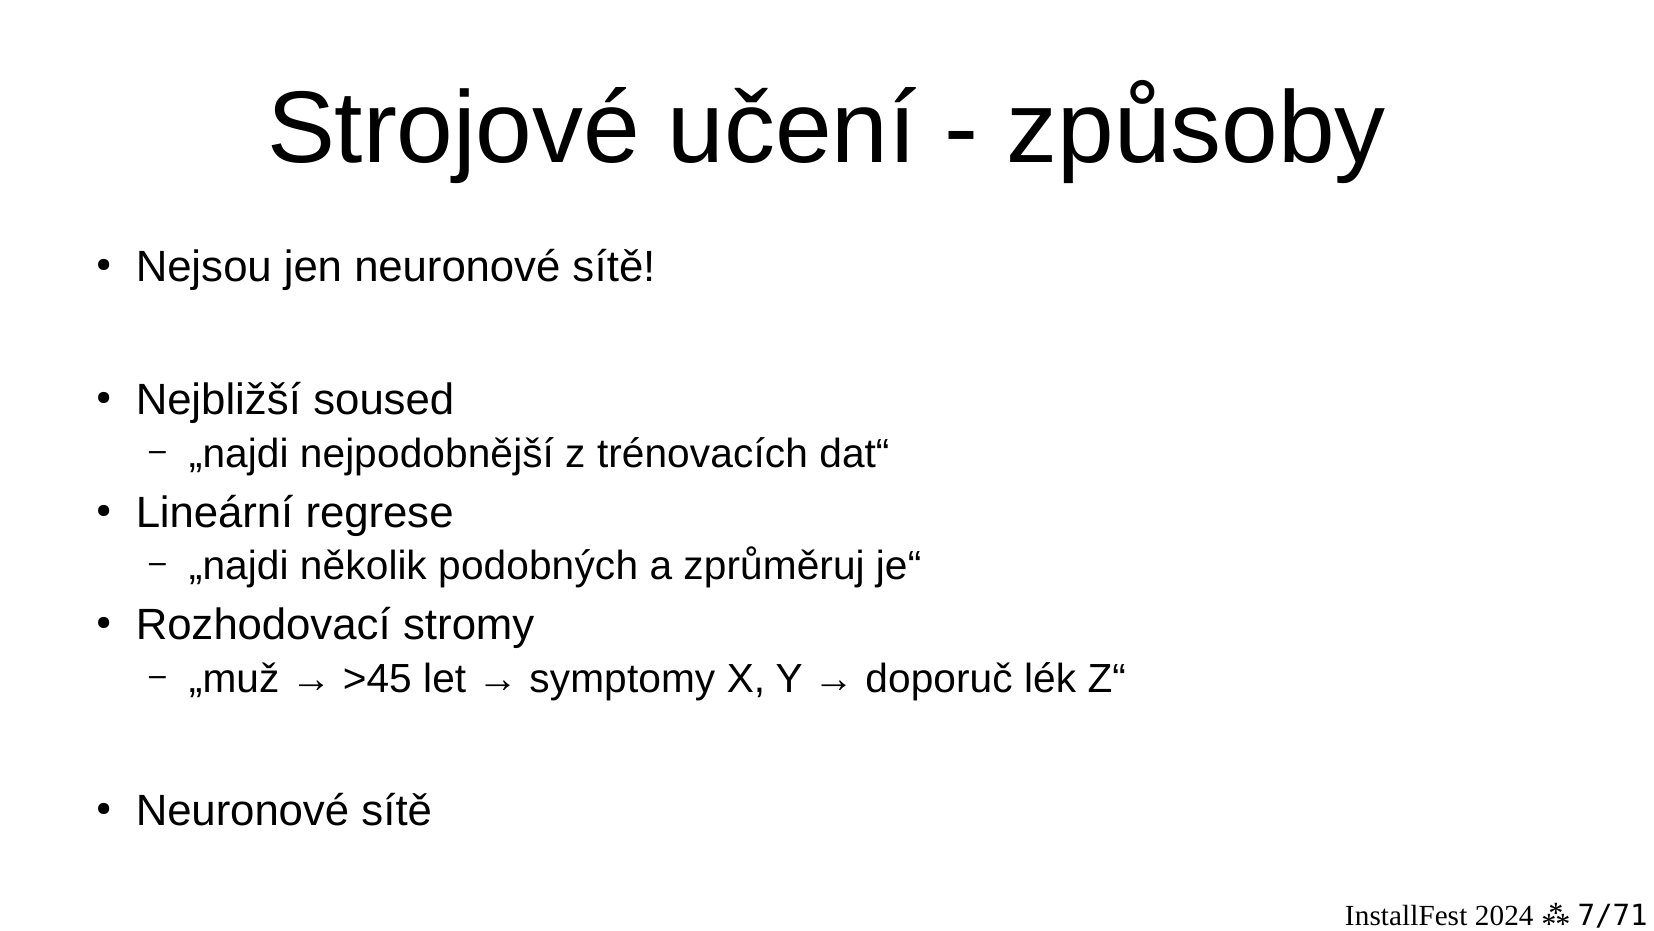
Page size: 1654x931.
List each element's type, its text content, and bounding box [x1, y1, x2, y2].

title Strojové učení - způsoby [82, 41, 1571, 214]
list Nejsou jen neuronové sítě! Nejbližší soused „najdi nejpodobnější z trénovacích dat“ Lineární regrese „najdi několik podobných a zprůměruj je“ Rozhodovací stromy „muž → >45 let → symptomy X, Y → doporuč lék Z“ Neuronové sítě [82, 241, 1571, 842]
